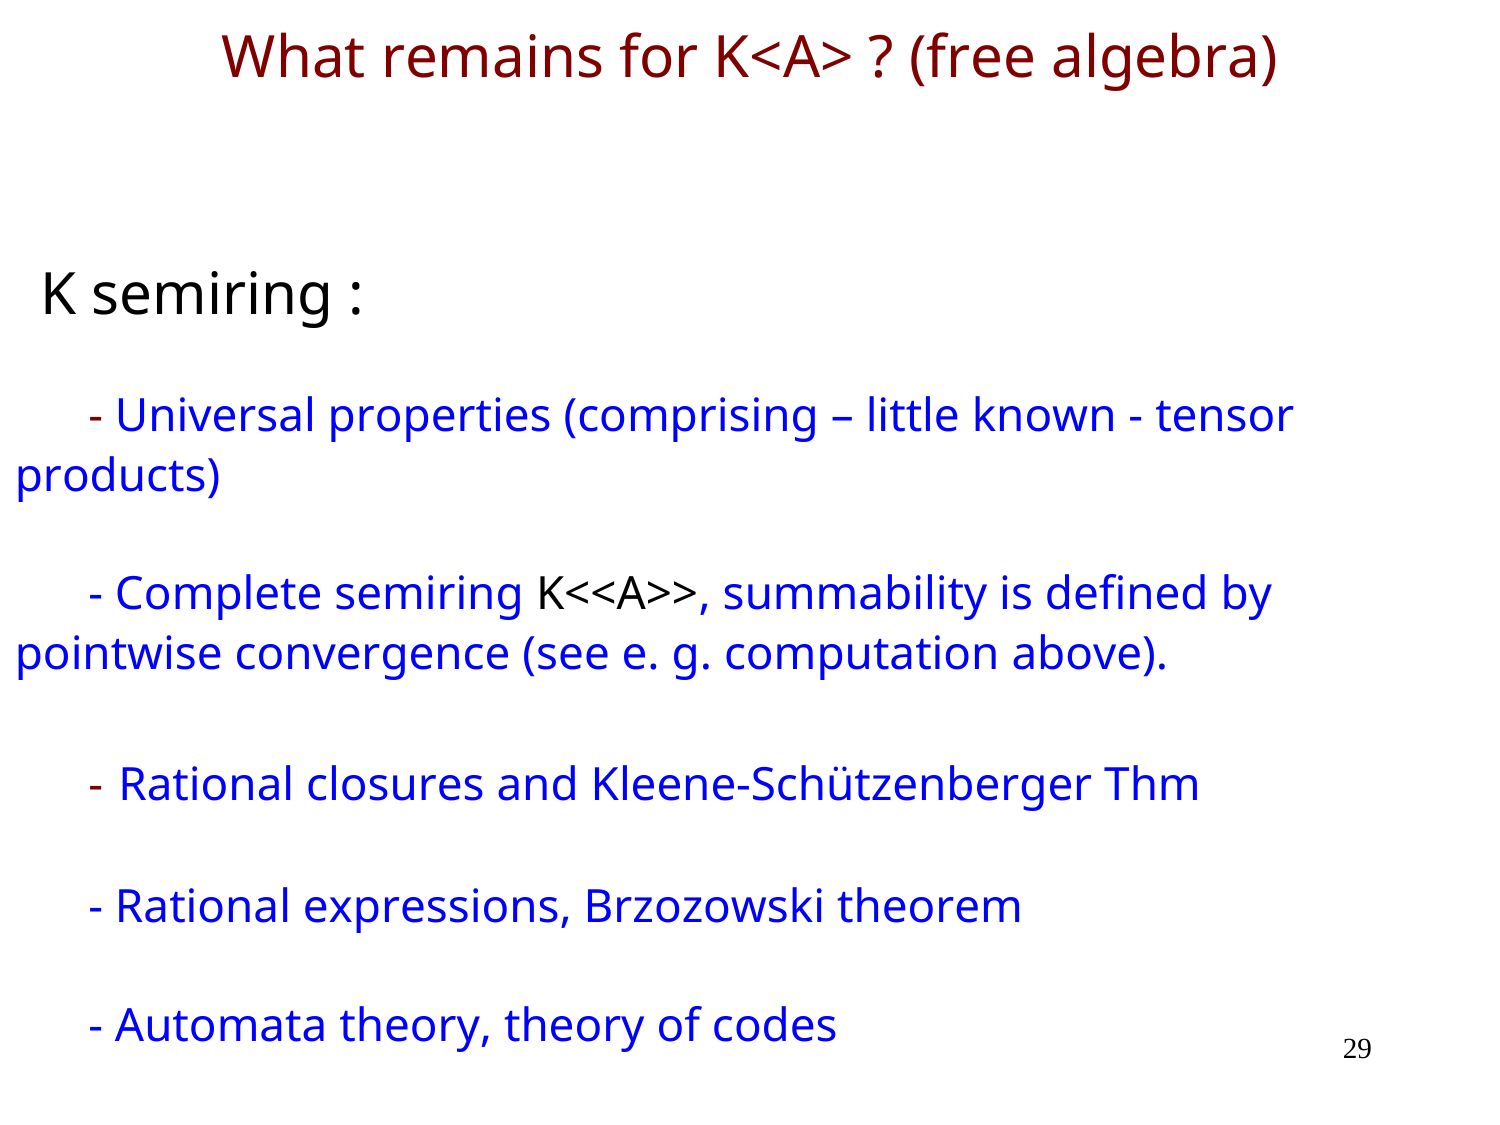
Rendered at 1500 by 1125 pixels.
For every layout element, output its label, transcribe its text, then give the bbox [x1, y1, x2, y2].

text_box What remains for K<A> ? (free algebra) K semiring : - Universal properties (comprising – little known - tensor products) - Complete semiring K<<A>>, summability is defined by pointwise convergence (see e. g. computation above). - Rational closures and Kleene-Schützenberger Thm - Rational expressions, Brzozowski theorem - Automata theory, theory of codes - Lazard's monoidal elimination [0, 7, 1500, 1125]
